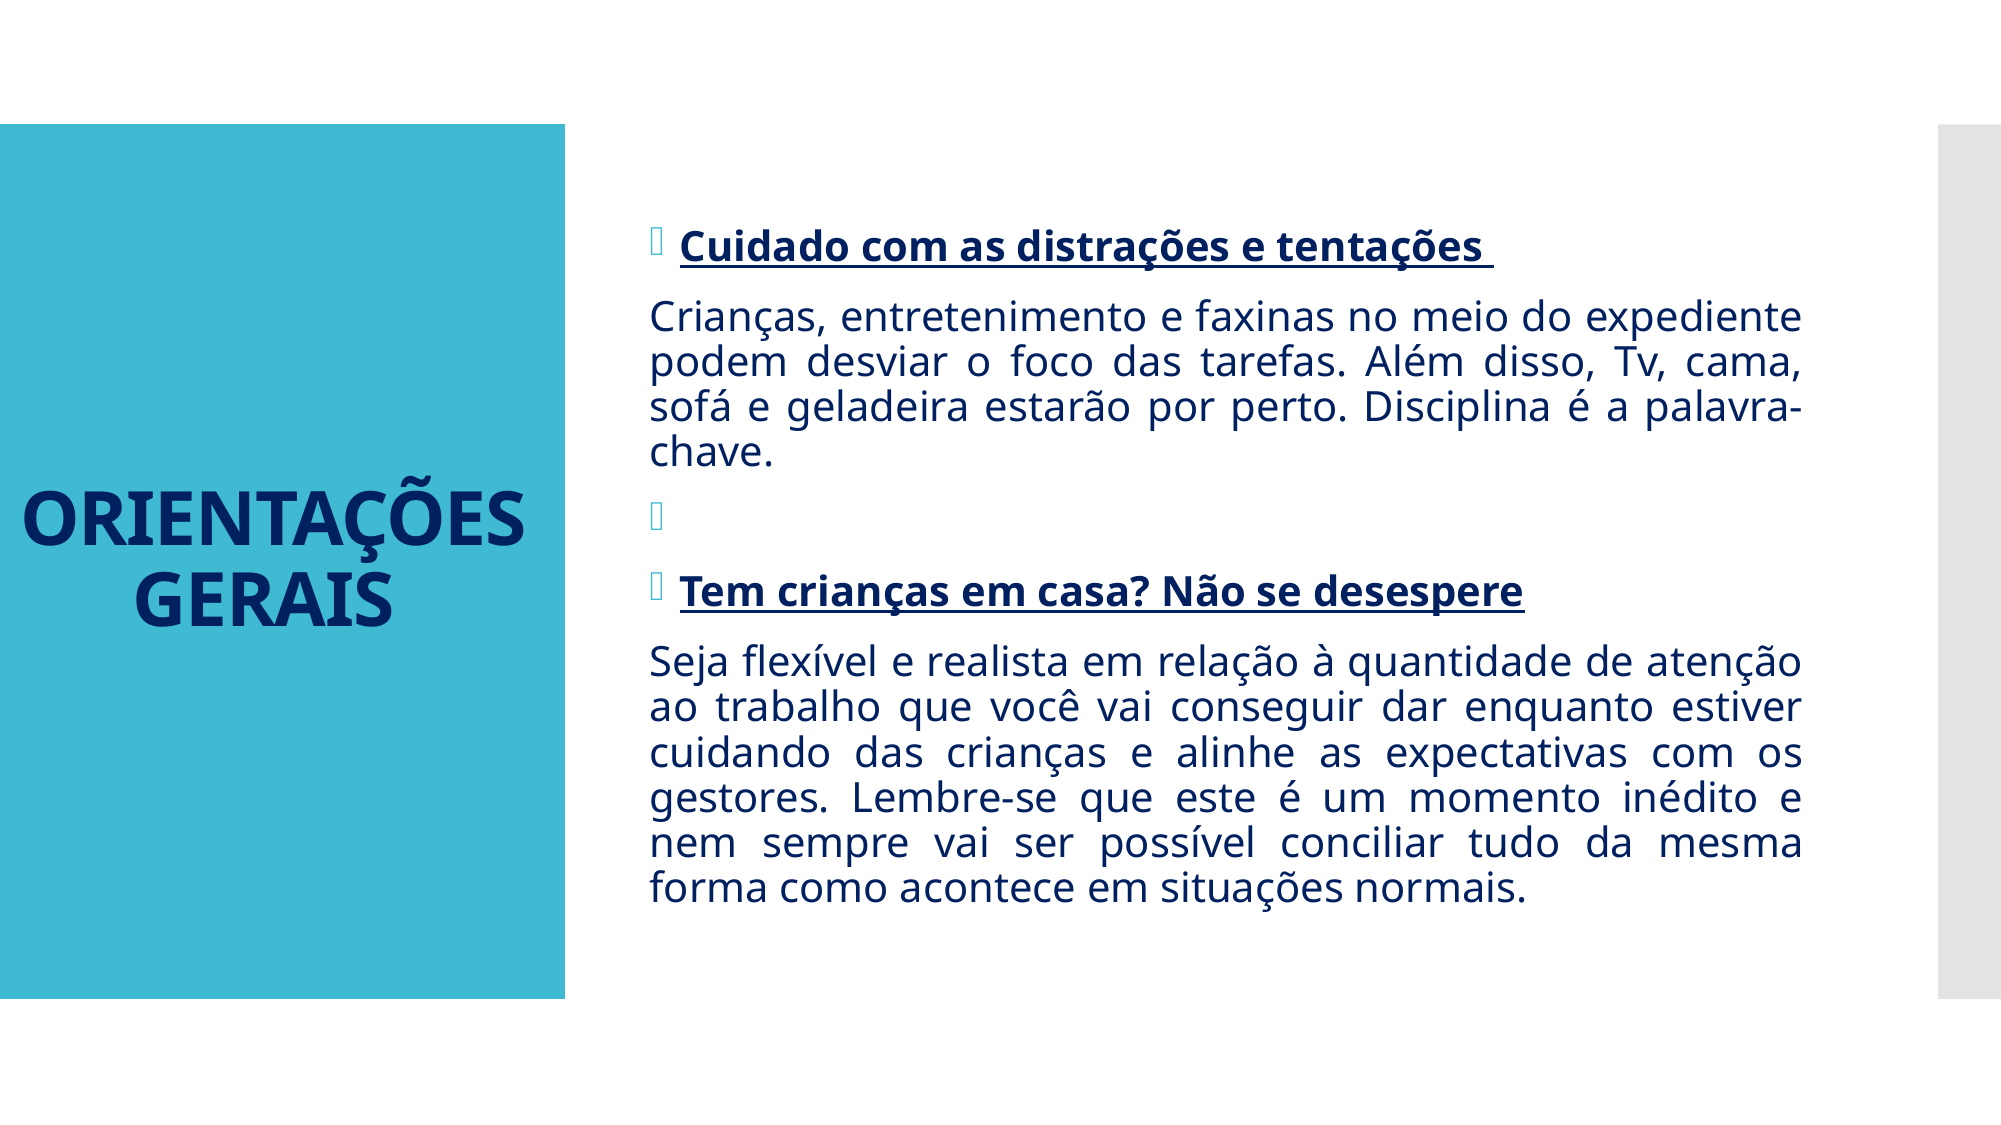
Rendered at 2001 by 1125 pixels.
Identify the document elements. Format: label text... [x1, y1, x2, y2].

title ORIENTAÇÕES GERAIS [0, 184, 546, 940]
list Cuidado com as distrações e tentações Crianças, entretenimento e faxinas no meio do expediente podem desviar o foco das tarefas. Além disso, Tv, cama, sofá e geladeira estarão por perto. Disciplina é a palavra-chave. Tem crianças em casa? Não se desespere Seja flexível e realista em relação à quantidade de atenção ao trabalho que você vai conseguir dar enquanto estiver cuidando das crianças e alinhe as expectativas com os gestores. Lembre-se que este é um momento inédito e nem sempre vai ser possível conciliar tudo da mesma forma como acontece em situações normais. [634, 141, 1835, 996]
